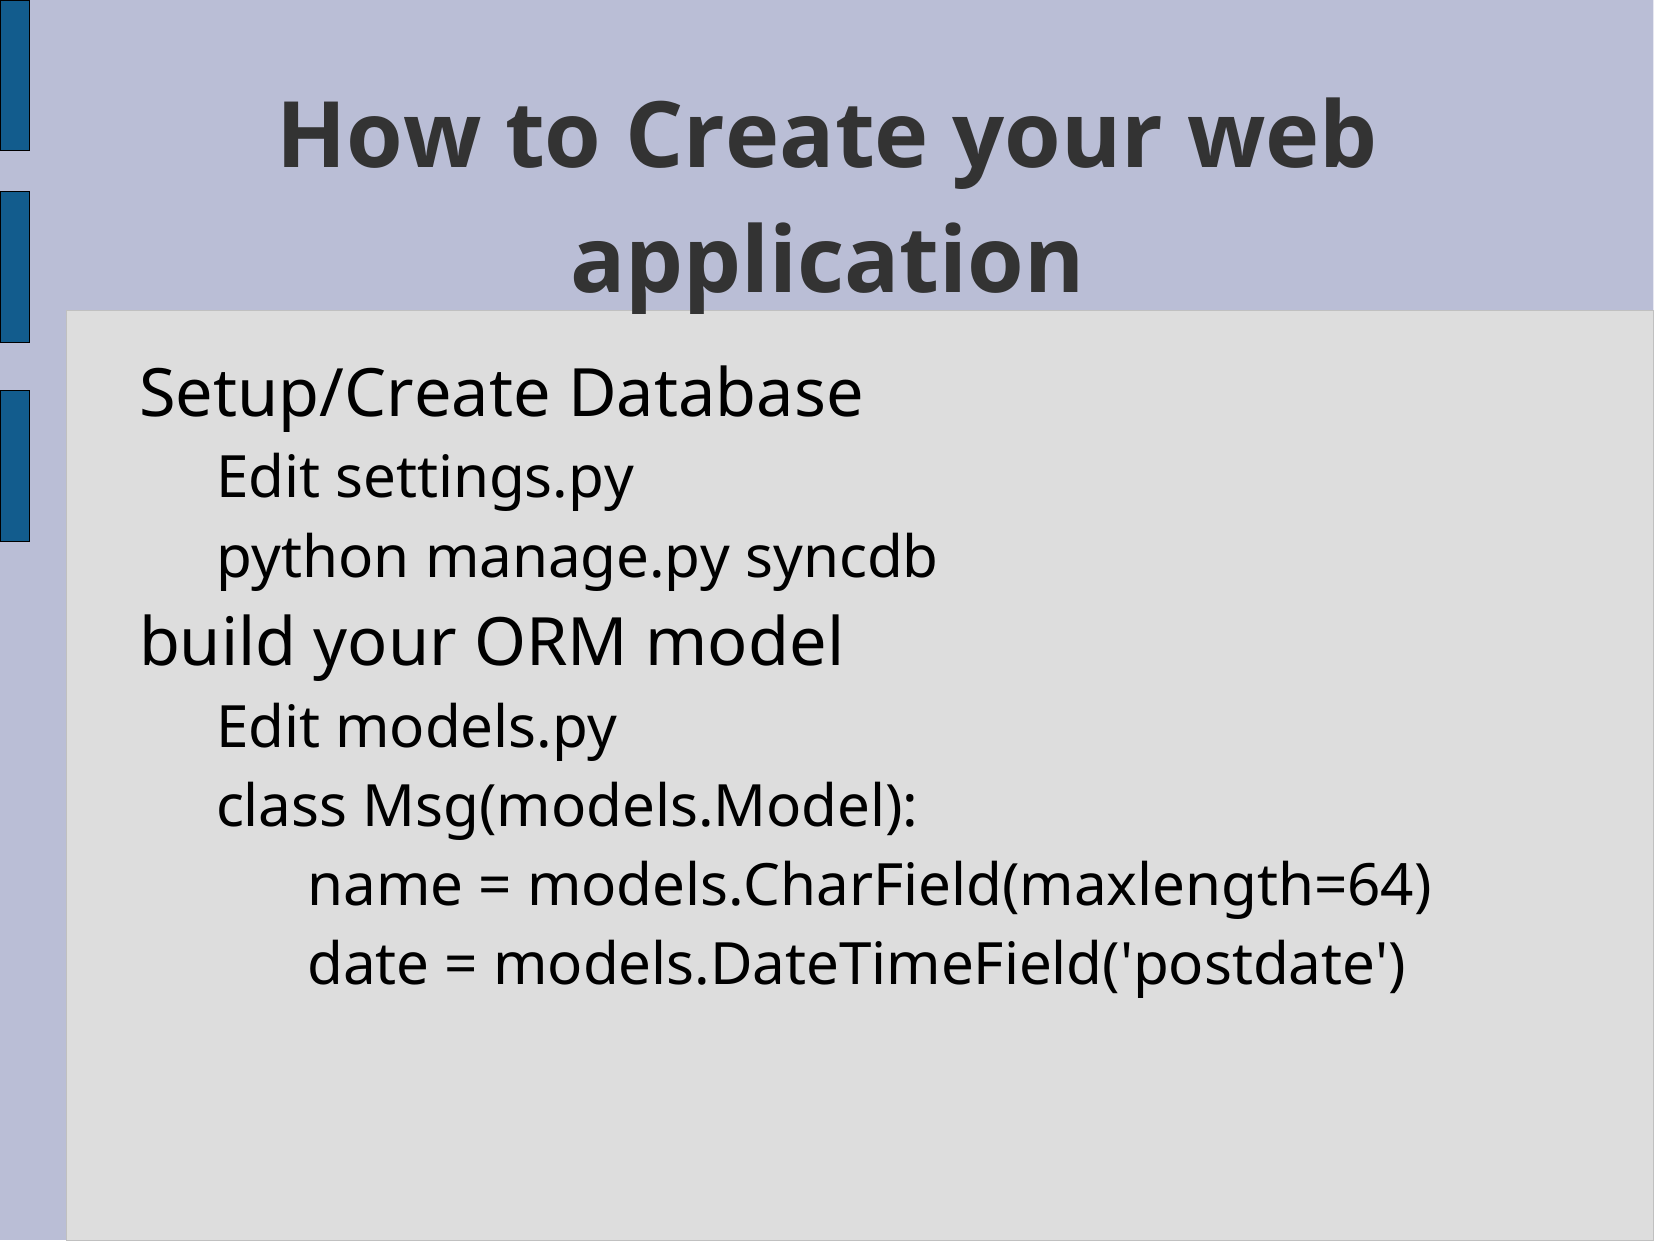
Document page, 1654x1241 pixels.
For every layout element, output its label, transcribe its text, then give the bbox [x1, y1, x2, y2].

list Setup/Create Database Edit settings.py python manage.py syncdb build your ORM model Edit models.py class Msg(models.Model): name = models.CharField(maxlength=64) date = models.DateTimeField('postdate') [121, 344, 1534, 1112]
title How to Create your web application [121, 84, 1534, 305]
